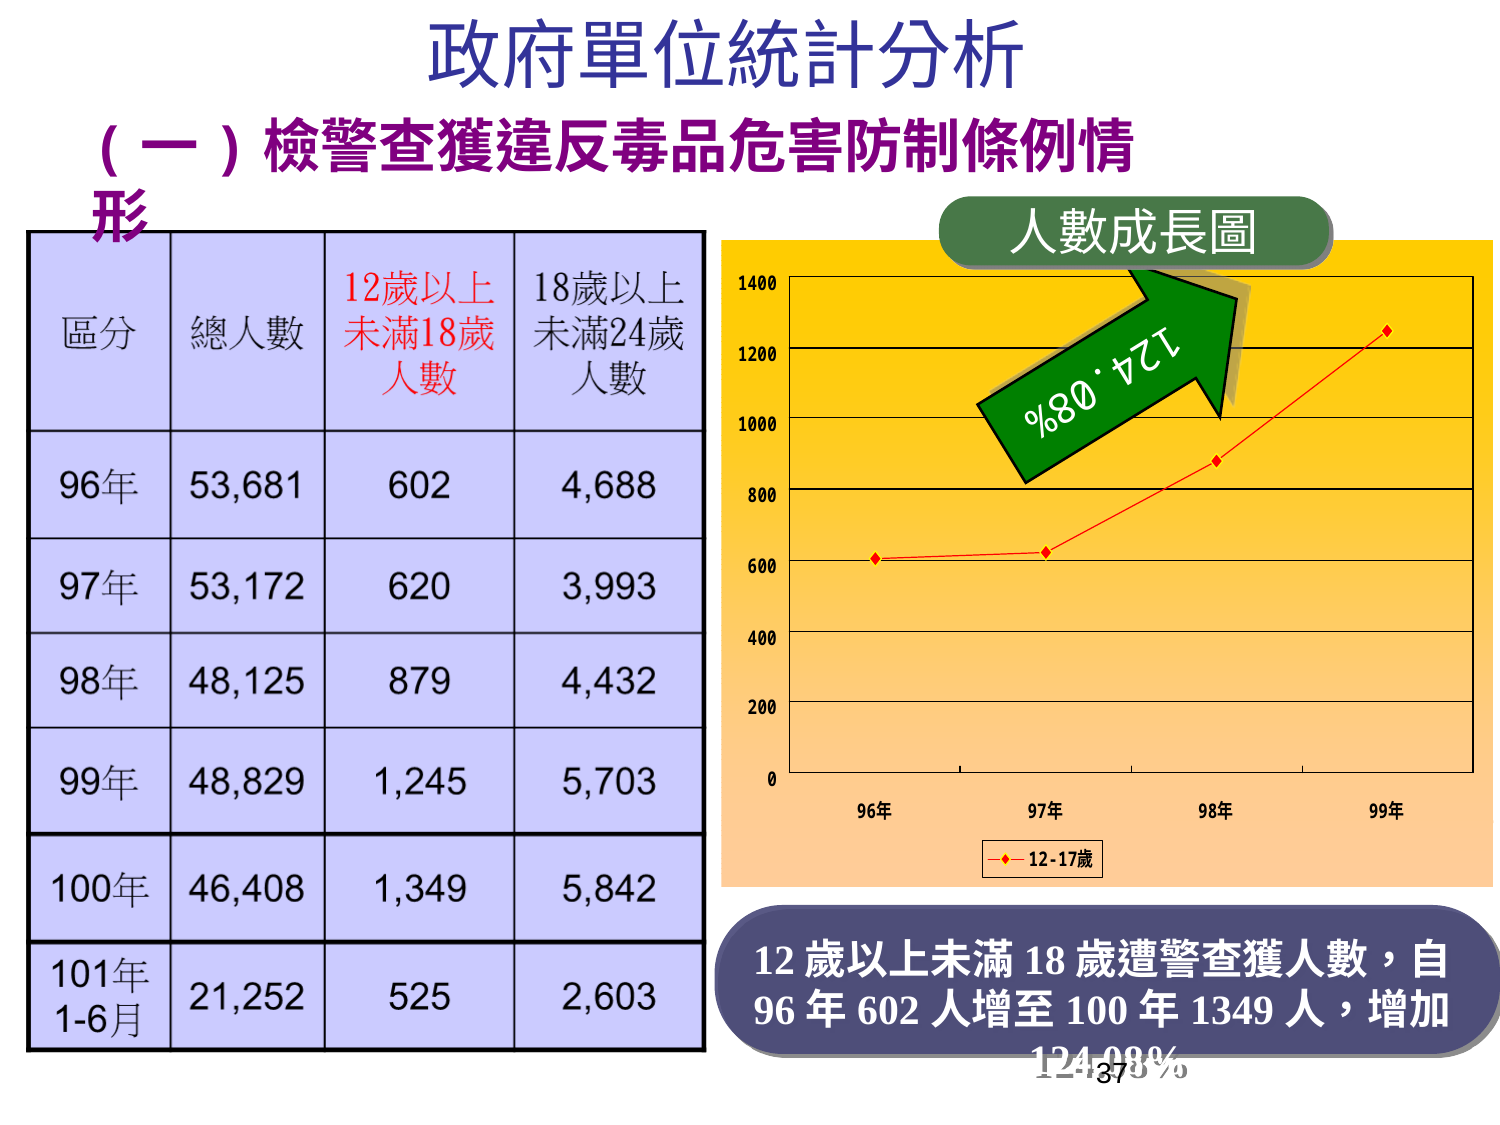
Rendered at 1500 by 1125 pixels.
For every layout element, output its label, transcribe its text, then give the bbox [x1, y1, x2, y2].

picture [25, 231, 708, 1066]
text_box 12歲以上未滿18歲遭警查獲人數，自96年602人增至100年1349人，增加124.08% [714, 904, 1500, 1054]
text_box (一)檢警查獲違反毒品危害防制條例情形 [76, 101, 1188, 187]
chart [714, 231, 1500, 894]
title 政府單位統計分析 [348, 0, 1105, 83]
text_box [1080, 1046, 1431, 1125]
text_box 124.08% [977, 266, 1237, 483]
text_box 人數成長圖 [938, 196, 1329, 266]
